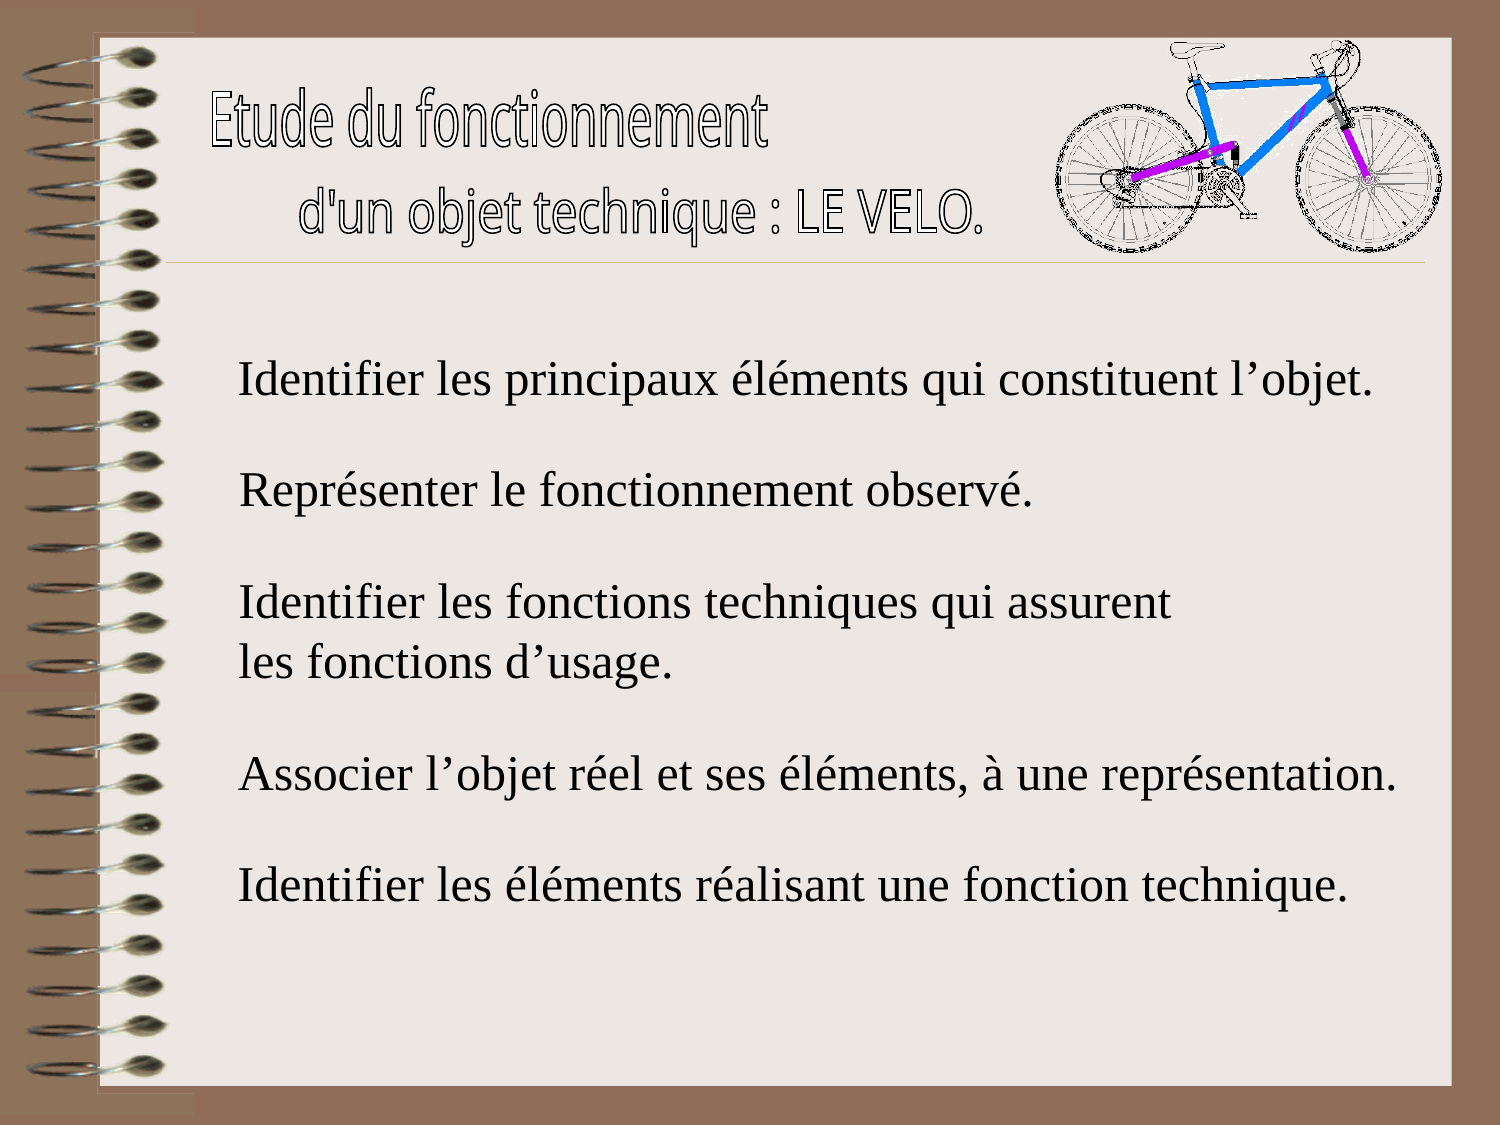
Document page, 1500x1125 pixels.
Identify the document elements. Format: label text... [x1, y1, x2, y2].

text_box Etude du fonctionnement [416, 87, 435, 146]
text_box d'un objet technique : LE VELO. [504, 193, 521, 234]
text_box Associer l’objet réel et ses éléments, à une représentation. [223, 732, 1414, 808]
text_box d'un objet technique : LE VELO. [823, 190, 843, 233]
text_box Etude du fonctionnement [254, 104, 276, 147]
text_box d'un objet technique : LE VELO. [704, 200, 726, 234]
text_box d'un objet technique : LE VELO. [409, 200, 434, 234]
text_box d'un objet technique : LE VELO. [917, 190, 937, 233]
text_box Identifier les principaux éléments qui constituent l’objet. [222, 337, 1391, 413]
picture [1050, 37, 1446, 258]
text_box Etude du fonctionnement [349, 87, 372, 147]
text_box d'un objet technique : LE VELO. [732, 200, 755, 234]
text_box Etude du fonctionnement [572, 104, 594, 146]
text_box Etude du fonctionnement [491, 104, 511, 147]
text_box d'un objet technique : LE VELO. [890, 190, 910, 233]
text_box Etude du fonctionnement [464, 104, 486, 146]
text_box Etude du fonctionnement [434, 104, 458, 147]
text_box Etude du fonctionnement [234, 95, 250, 147]
text_box Etude du fonctionnement [752, 95, 768, 147]
text_box Représenter le fonctionnement observé. [223, 449, 1050, 525]
text_box d'un objet technique : LE VELO. [369, 200, 391, 233]
text_box Etude du fonctionnement [628, 104, 651, 147]
text_box d'un objet technique : LE VELO. [439, 187, 463, 234]
text_box d'un objet technique : LE VELO. [798, 190, 818, 233]
text_box d'un objet technique : LE VELO. [553, 200, 576, 234]
text_box d'un objet technique : LE VELO. [339, 200, 362, 234]
text_box d'un objet technique : LE VELO. [604, 187, 626, 233]
text_box Identifier les éléments réalisant une fonction technique. [222, 844, 1365, 920]
text_box Etude du fonctionnement [378, 104, 401, 147]
text_box Etude du fonctionnement [543, 104, 567, 147]
text_box Identifier les fonctions techniques qui assurent les fonctions d’usage. [223, 560, 1200, 697]
text_box Etude du fonctionnement [726, 104, 748, 146]
text_box d'un objet technique : LE VELO. [673, 200, 697, 247]
text_box Etude du fonctionnement [601, 104, 623, 146]
text_box Etude du fonctionnement [212, 91, 232, 146]
text_box Etude du fonctionnement [698, 104, 721, 147]
text_box d'un objet technique : LE VELO. [300, 187, 323, 234]
text_box d'un objet technique : LE VELO. [633, 200, 656, 233]
text_box d'un objet technique : LE VELO. [939, 189, 971, 234]
text_box d'un objet technique : LE VELO. [580, 200, 599, 234]
text_box Etude du fonctionnement [310, 104, 333, 147]
text_box d'un objet technique : LE VELO. [534, 193, 550, 234]
text_box Etude du fonctionnement [512, 95, 528, 147]
picture [0, 8, 194, 674]
text_box d'un objet technique : LE VELO. [857, 190, 887, 233]
picture [0, 692, 194, 1115]
text_box d'un objet technique : LE VELO. [479, 200, 502, 234]
text_box Etude du fonctionnement [656, 104, 693, 146]
text_box Etude du fonctionnement [281, 87, 305, 147]
